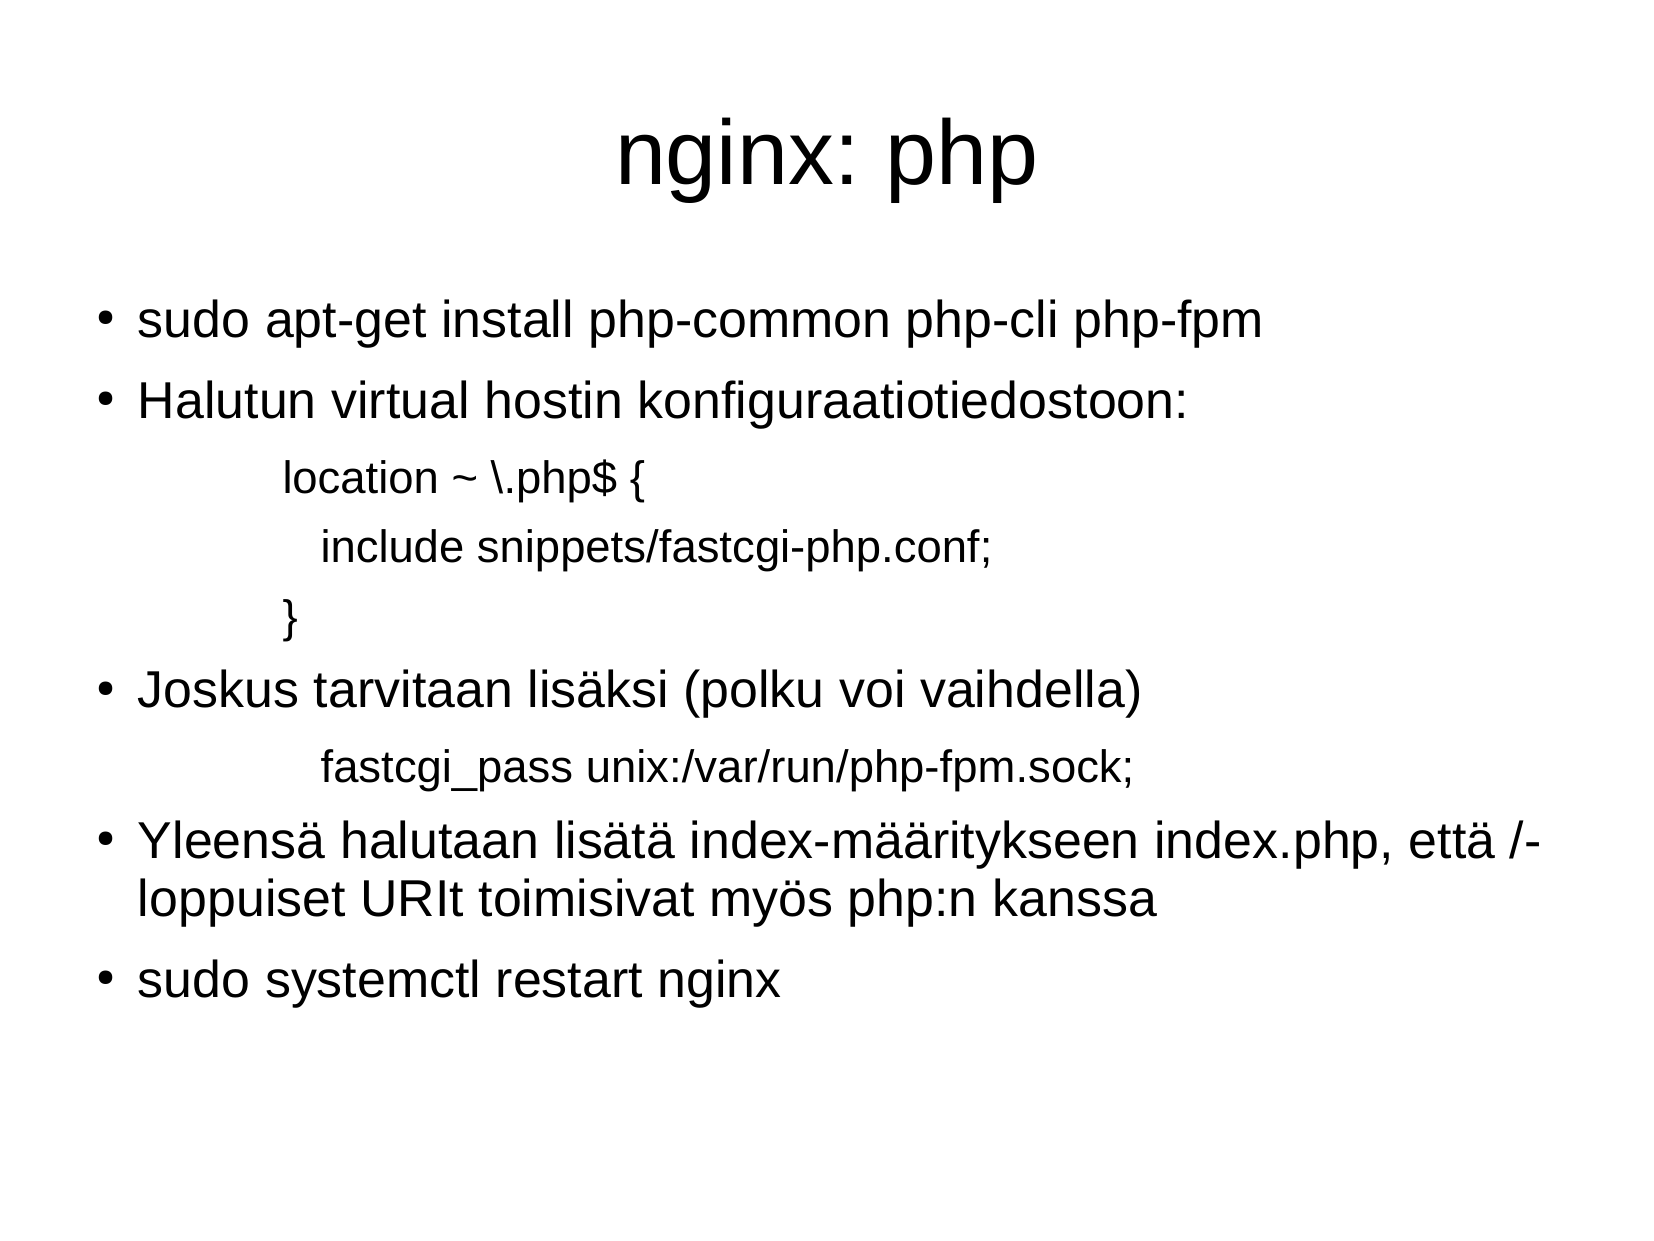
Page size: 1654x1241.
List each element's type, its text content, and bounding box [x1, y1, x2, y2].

list sudo apt-get install php-common php-cli php-fpm Halutun virtual hostin konfiguraatiotiedostoon: location ~ \.php$ { include snippets/fastcgi-php.conf; } Joskus tarvitaan lisäksi (polku voi vaihdella) fastcgi_pass unix:/var/run/php-fpm.sock; Yleensä halutaan lisätä index-määritykseen index.php, että /-loppuiset URIt toimisivat myös php:n kanssa sudo systemctl restart nginx [82, 290, 1571, 1010]
title nginx: php [82, 49, 1571, 257]
